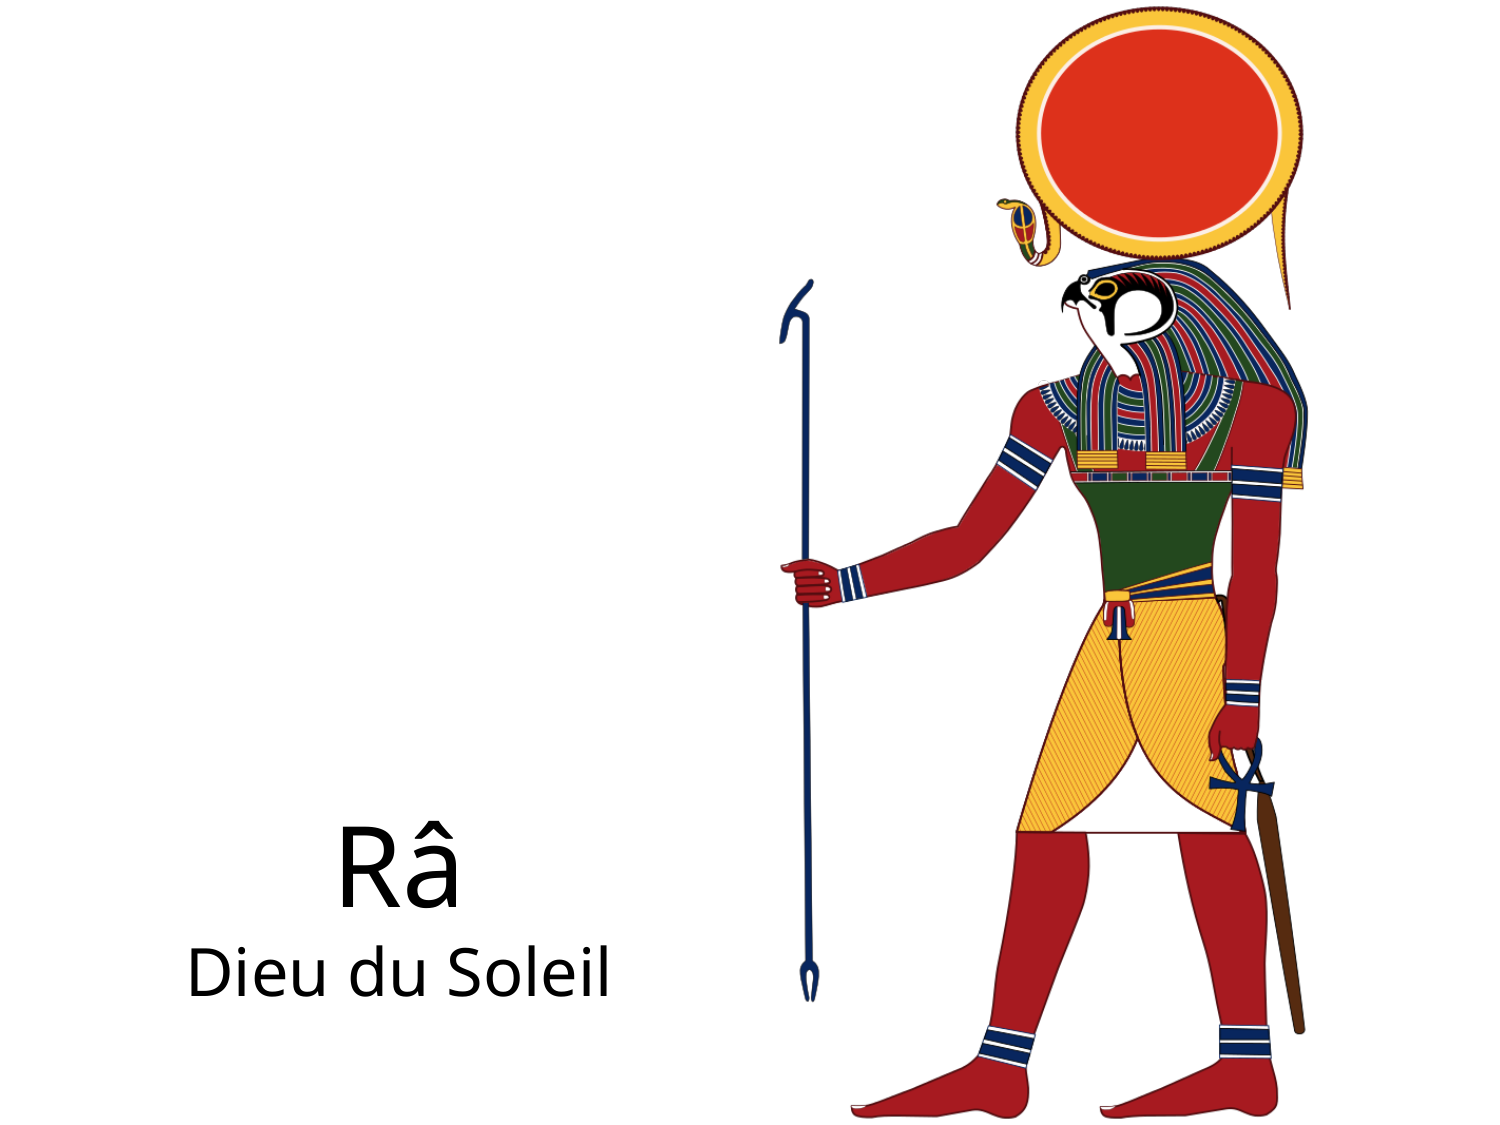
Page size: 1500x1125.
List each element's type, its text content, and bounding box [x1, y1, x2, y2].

picture [773, 0, 1313, 1125]
text_box Râ Dieu du Soleil [170, 786, 629, 1018]
